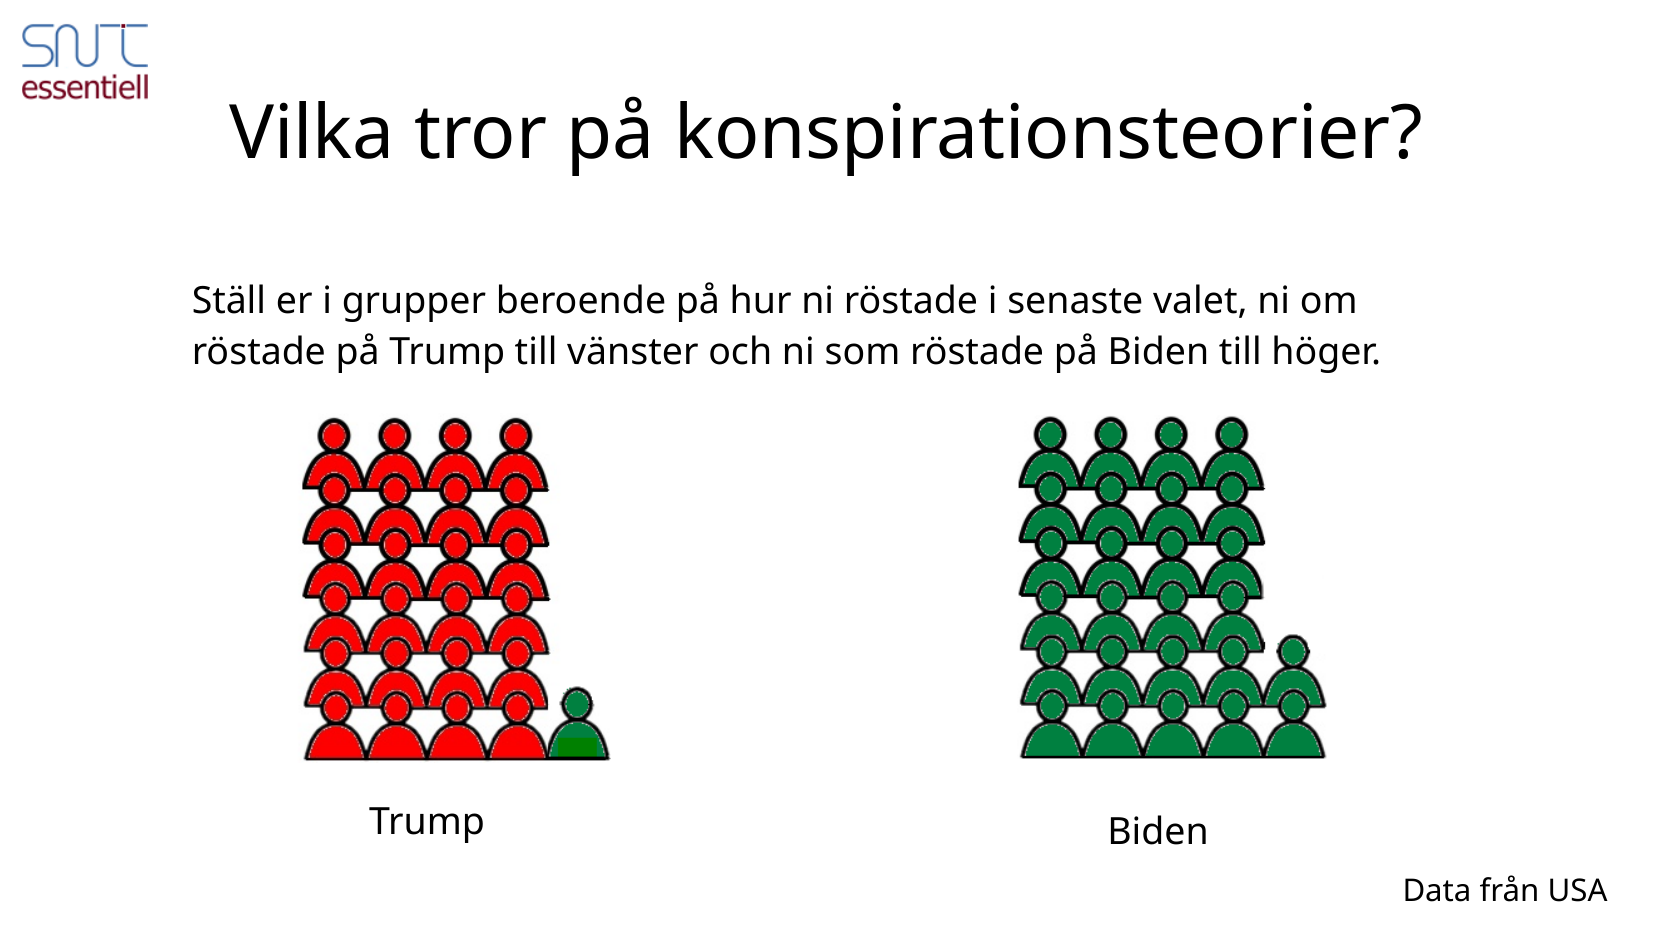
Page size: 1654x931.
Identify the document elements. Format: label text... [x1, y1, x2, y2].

picture [22, 0, 148, 125]
title Vilka tror på konspirationsteorier? [82, 51, 1571, 207]
text_box Trump [354, 787, 591, 852]
picture [295, 413, 612, 763]
text_box Data från USA [1387, 860, 1625, 916]
text_box Biden [1092, 797, 1359, 862]
picture [1015, 413, 1329, 761]
text_box Ställ er i grupper beroende på hur ni röstade i senaste valet, ni om röstade på Trump till vänster och ni som röstade på Biden till höger. [177, 265, 1477, 381]
